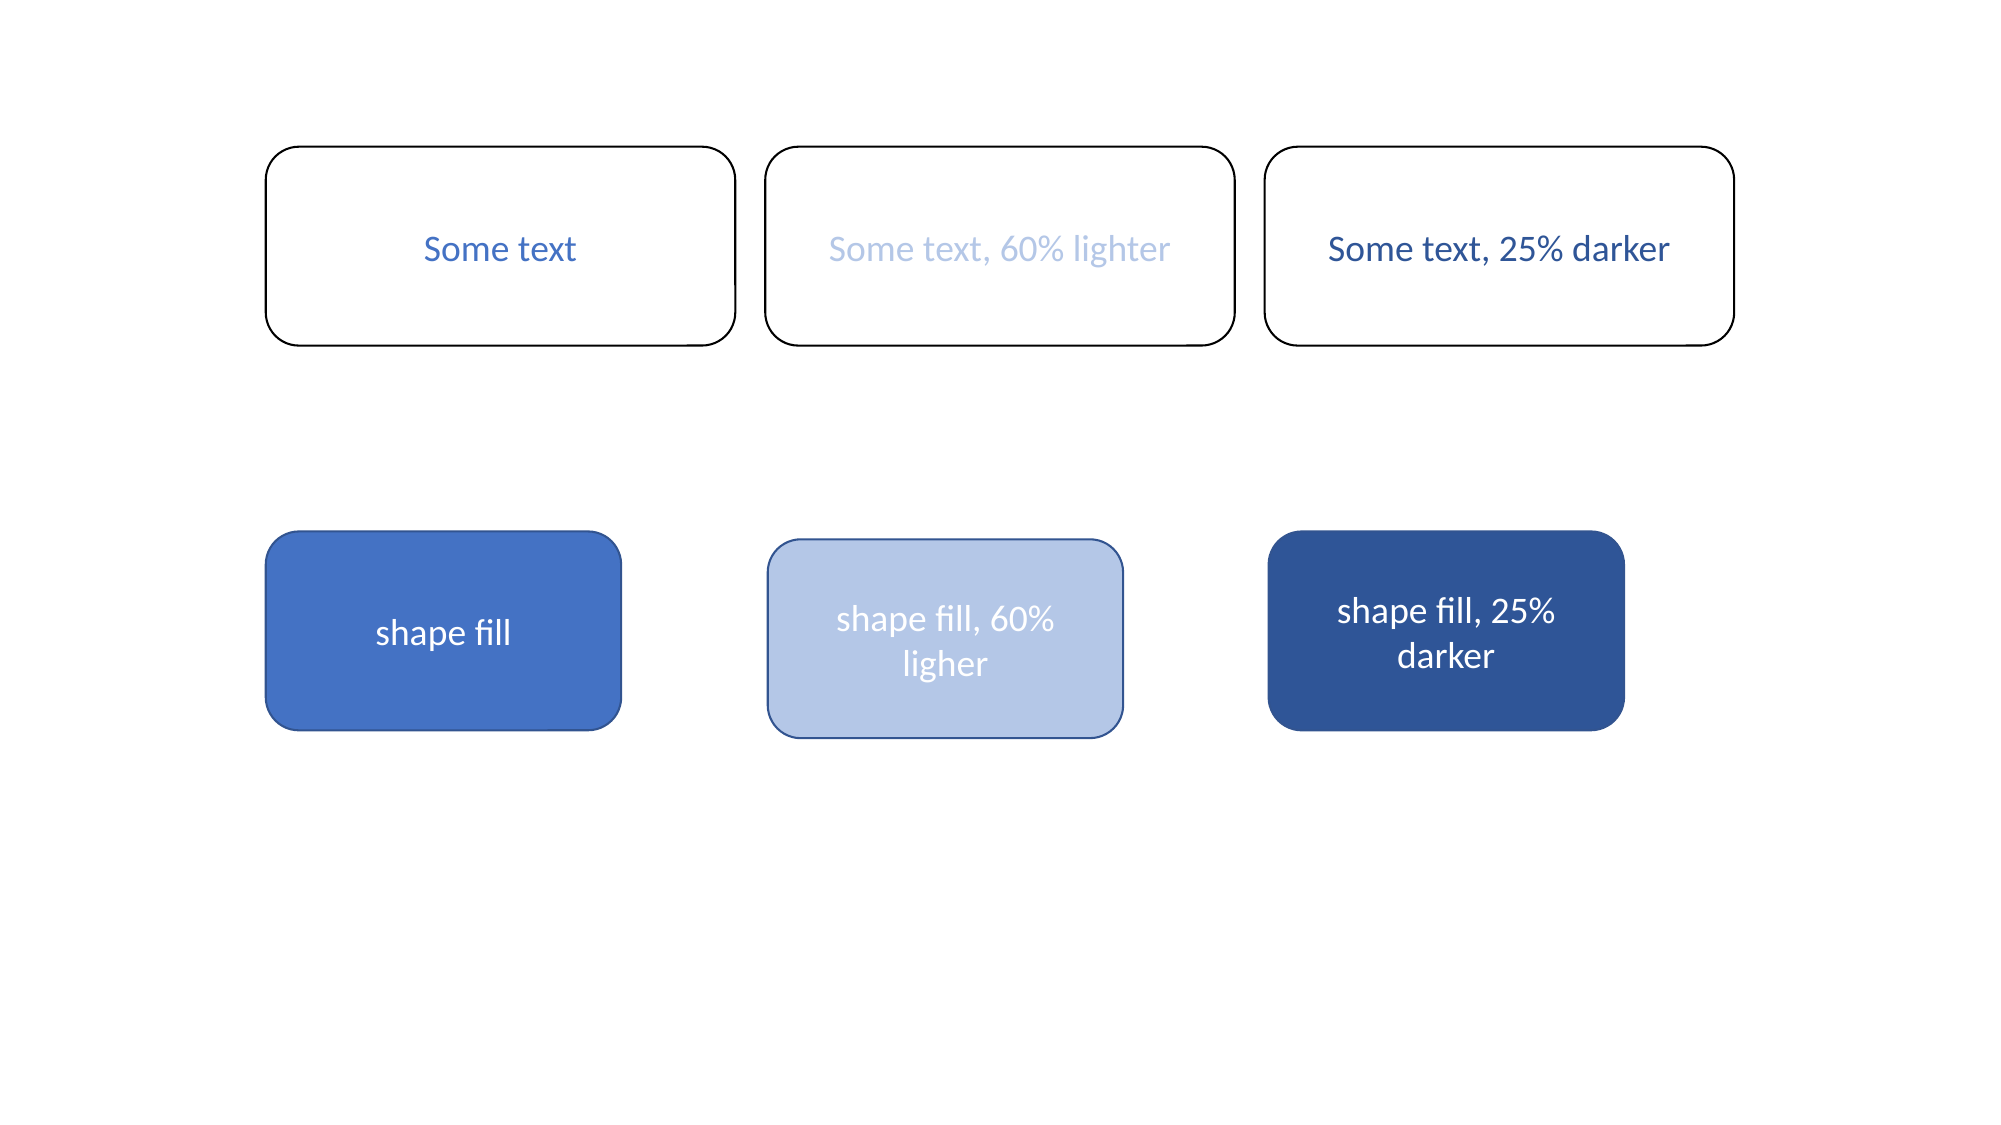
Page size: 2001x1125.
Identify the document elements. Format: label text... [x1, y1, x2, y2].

text_box Some text, 60% lighter [765, 146, 1235, 346]
text_box shape fill, 60% ligher [767, 539, 1124, 739]
text_box Some text [265, 146, 736, 346]
text_box Some text, 25% darker [1264, 146, 1735, 346]
text_box shape fill [265, 531, 622, 731]
text_box shape fill, 25% darker [1268, 531, 1625, 731]
